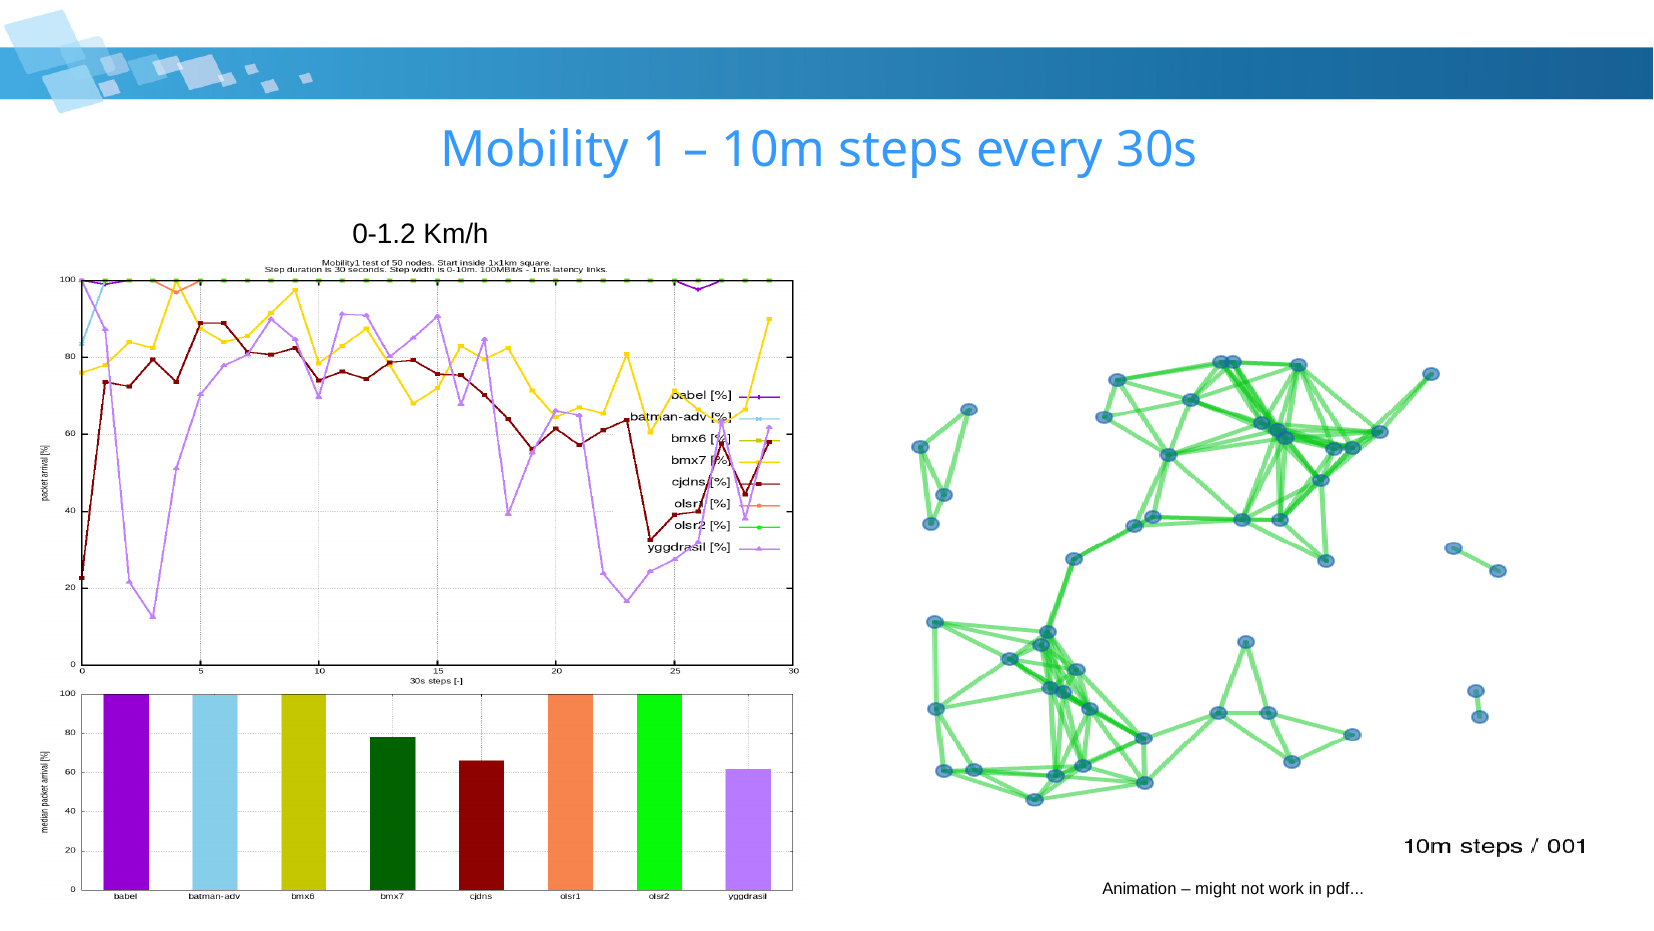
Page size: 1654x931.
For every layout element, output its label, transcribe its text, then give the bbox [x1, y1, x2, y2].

text_box 0-1.2 Km/h [337, 210, 573, 253]
title Mobility 1 – 10m steps every 30s [75, 69, 1564, 226]
text_box Animation – might not work in pdf... [1087, 871, 1388, 912]
picture [0, 0, 1653, 929]
